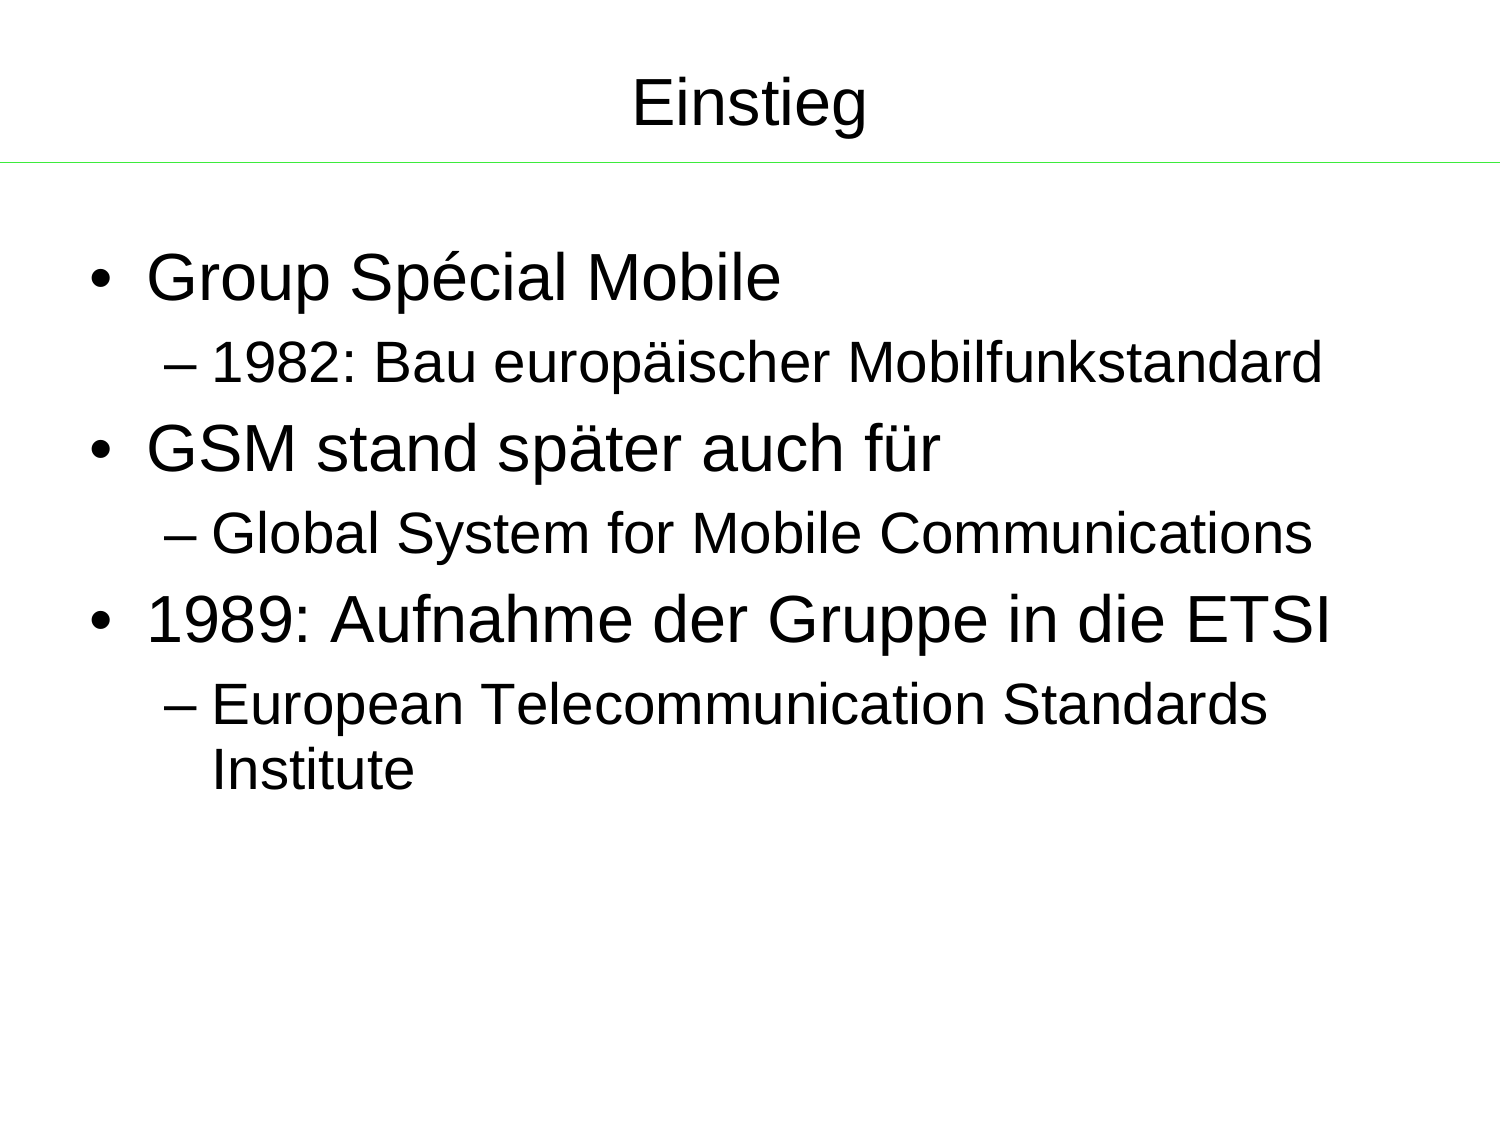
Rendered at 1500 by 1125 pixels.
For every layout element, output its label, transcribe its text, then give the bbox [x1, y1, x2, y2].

title Einstieg [75, 49, 1426, 155]
list Group Spécial Mobile 1982: Bau europäischer Mobilfunkstandard GSM stand später auch für Global System for Mobile Communications 1989: Aufnahme der Gruppe in die ETSI European Telecommunication Standards Institute [75, 232, 1426, 1000]
